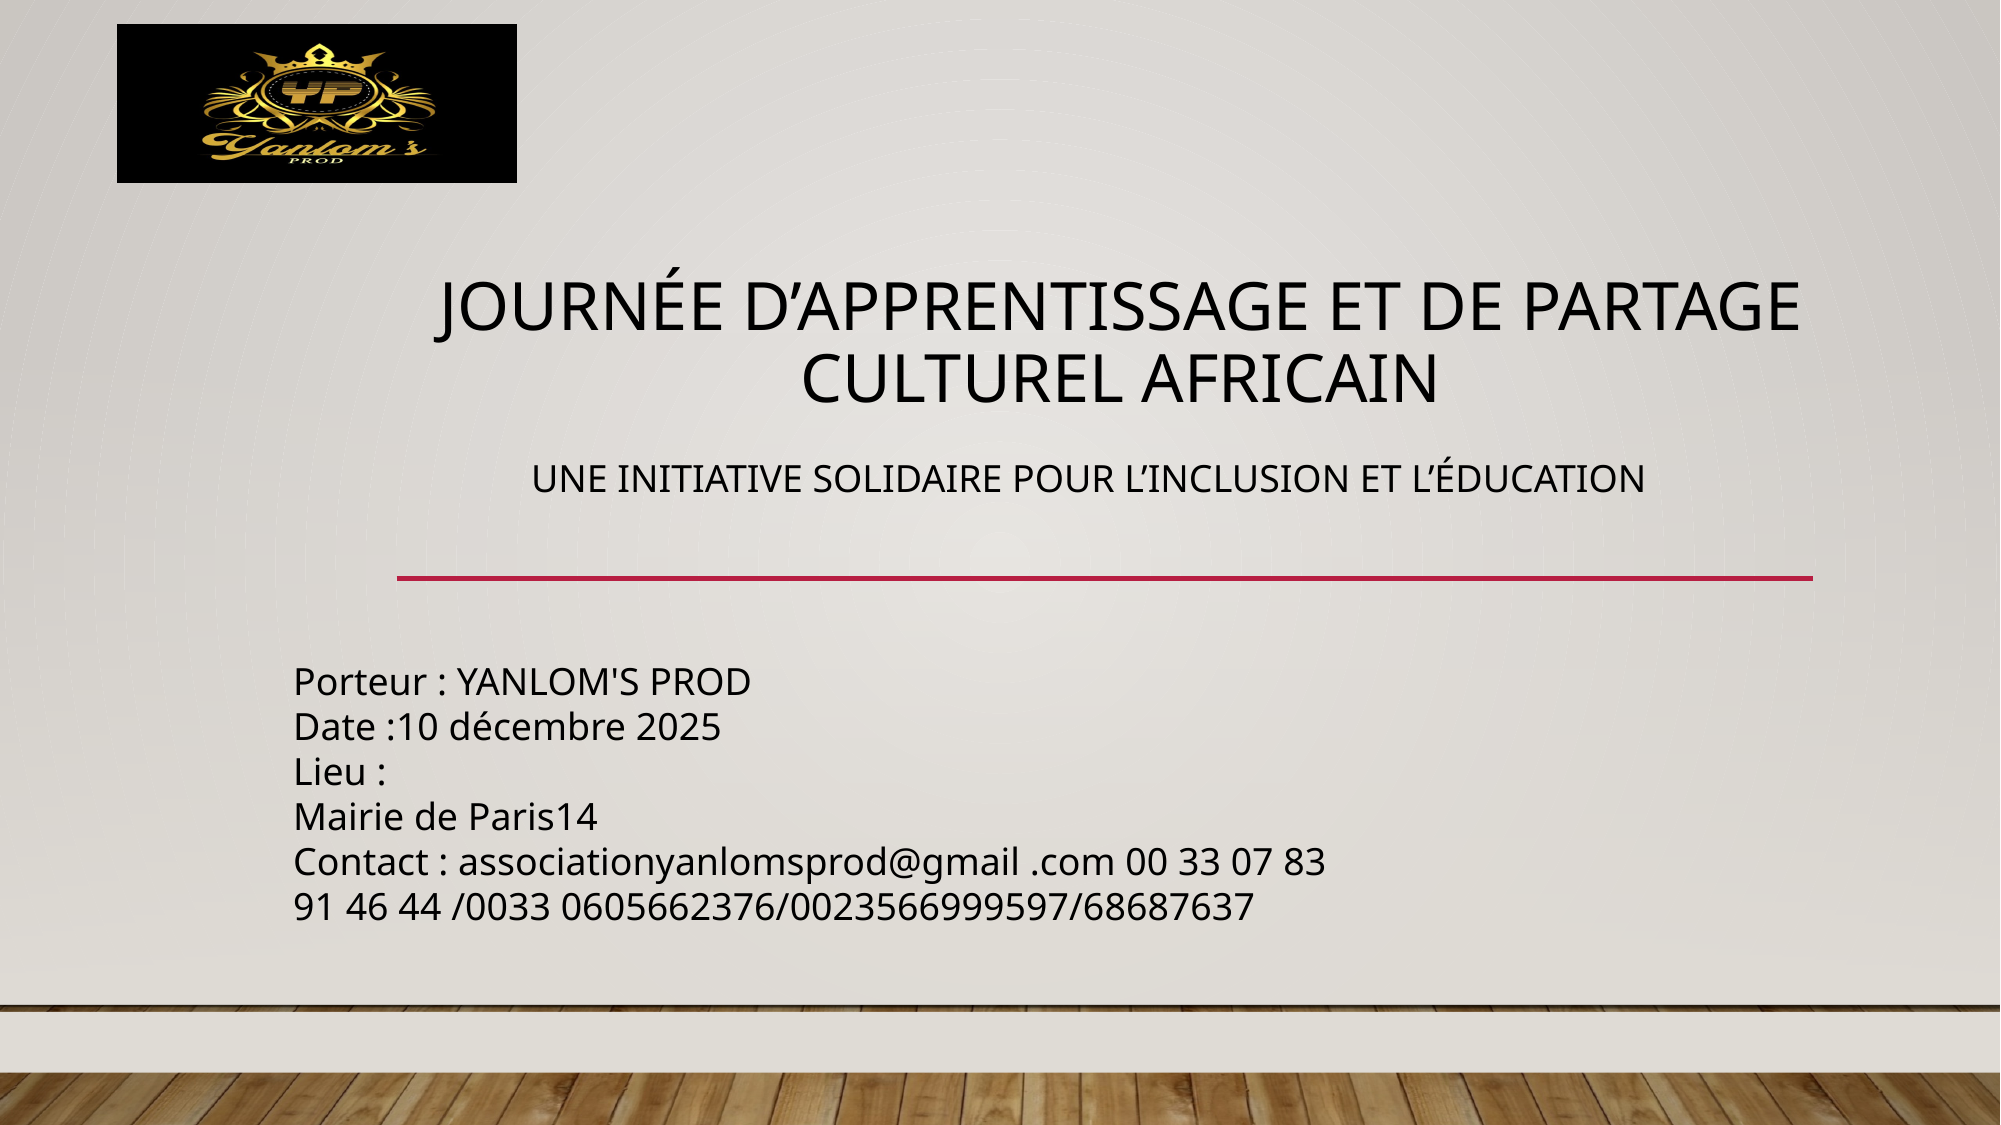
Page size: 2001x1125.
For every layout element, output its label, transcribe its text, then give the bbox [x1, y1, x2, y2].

picture [0, 1005, 2000, 1011]
picture [0, 1073, 2000, 1125]
text_box [0, 1011, 2000, 1073]
subtitle Une initiative solidaire pour l’inclusion et l’éducation [516, 430, 1933, 537]
title Journée d’Apprentissage et de Partage Culturel Africain [412, 229, 1830, 417]
picture [117, 24, 517, 183]
text_box Porteur : YANLOM'S PROD Date :10 décembre 2025 Lieu : Mairie de Paris14 Contact : associationyanlomsprod@gmail .com 00 33 07 83 91 46 44 /0033 0605662376/0023566999597/68687637 [203, 605, 1394, 981]
